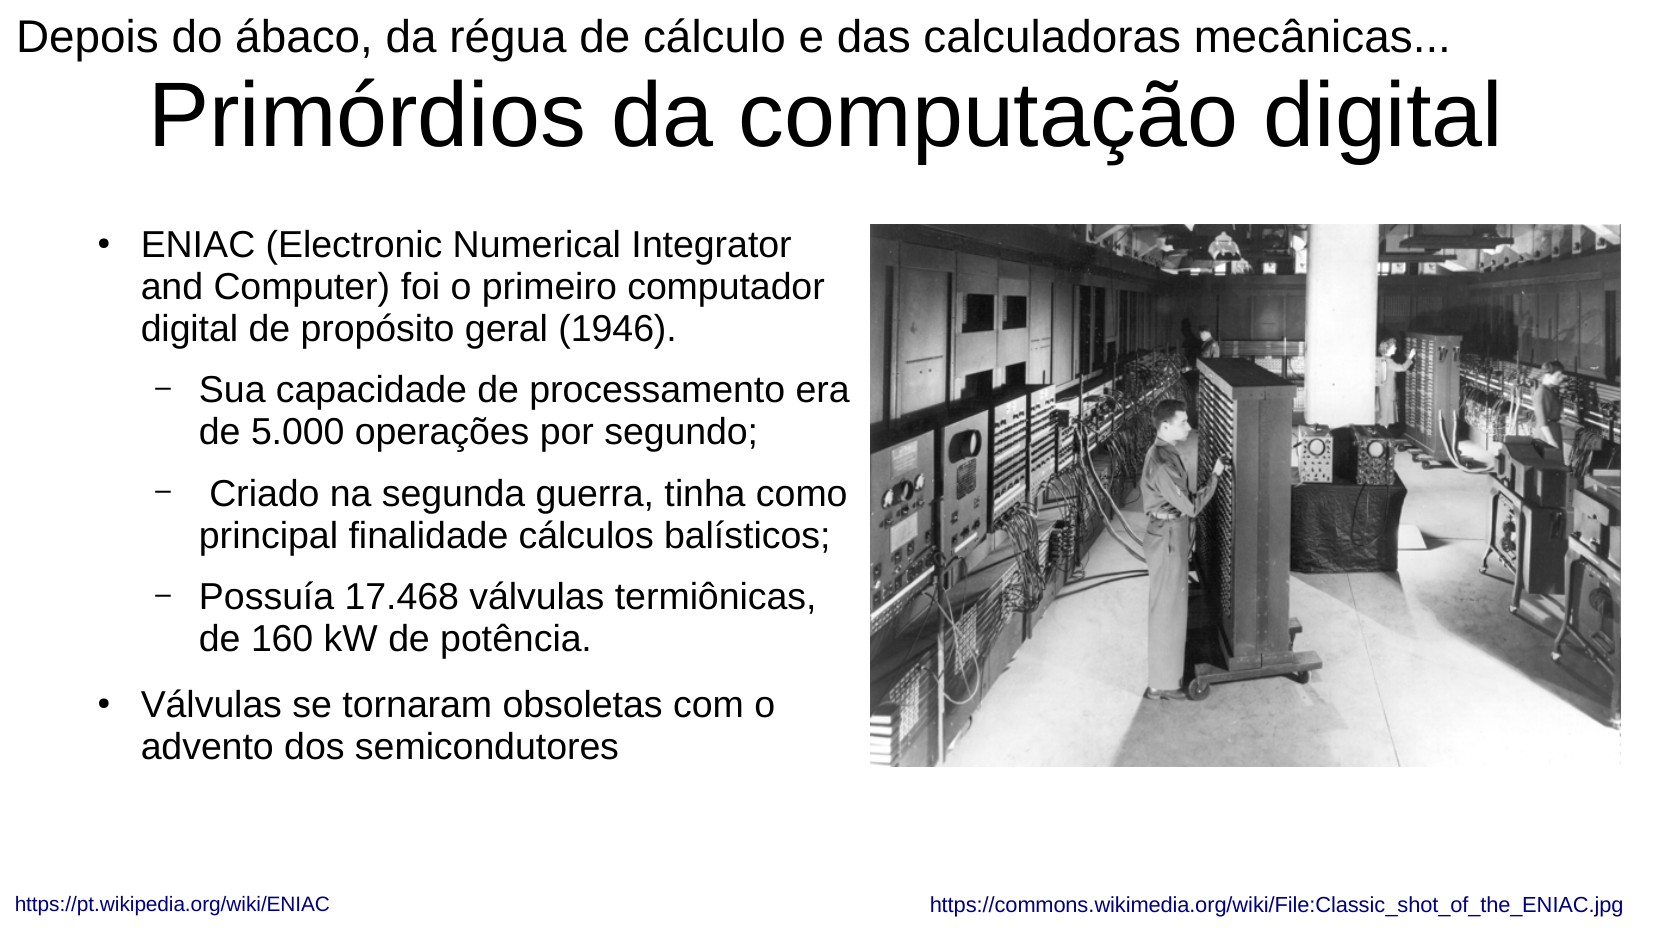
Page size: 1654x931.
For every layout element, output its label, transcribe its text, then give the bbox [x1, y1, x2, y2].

title Primórdios da computação digital [82, 37, 1571, 193]
text_box https://pt.wikipedia.org/wiki/ENIAC [0, 885, 346, 924]
picture [870, 224, 1621, 767]
list ENIAC (Electronic Numerical Integrator and Computer) foi o primeiro computador digital de propósito geral (1946). Sua capacidade de processamento era de 5.000 operações por segundo; Criado na segunda guerra, tinha como principal finalidade cálculos balísticos; Possuía 17.468 válvulas termiônicas, de 160 kW de potência. Válvulas se tornaram obsoletas com o advento dos semicondutores [82, 223, 856, 811]
text_box https://commons.wikimedia.org/wiki/File:Classic_shot_of_the_ENIAC.jpg [915, 885, 1640, 925]
text_box Depois do ábaco, da régua de cálculo e das calculadoras mecânicas... [1, 3, 1510, 70]
